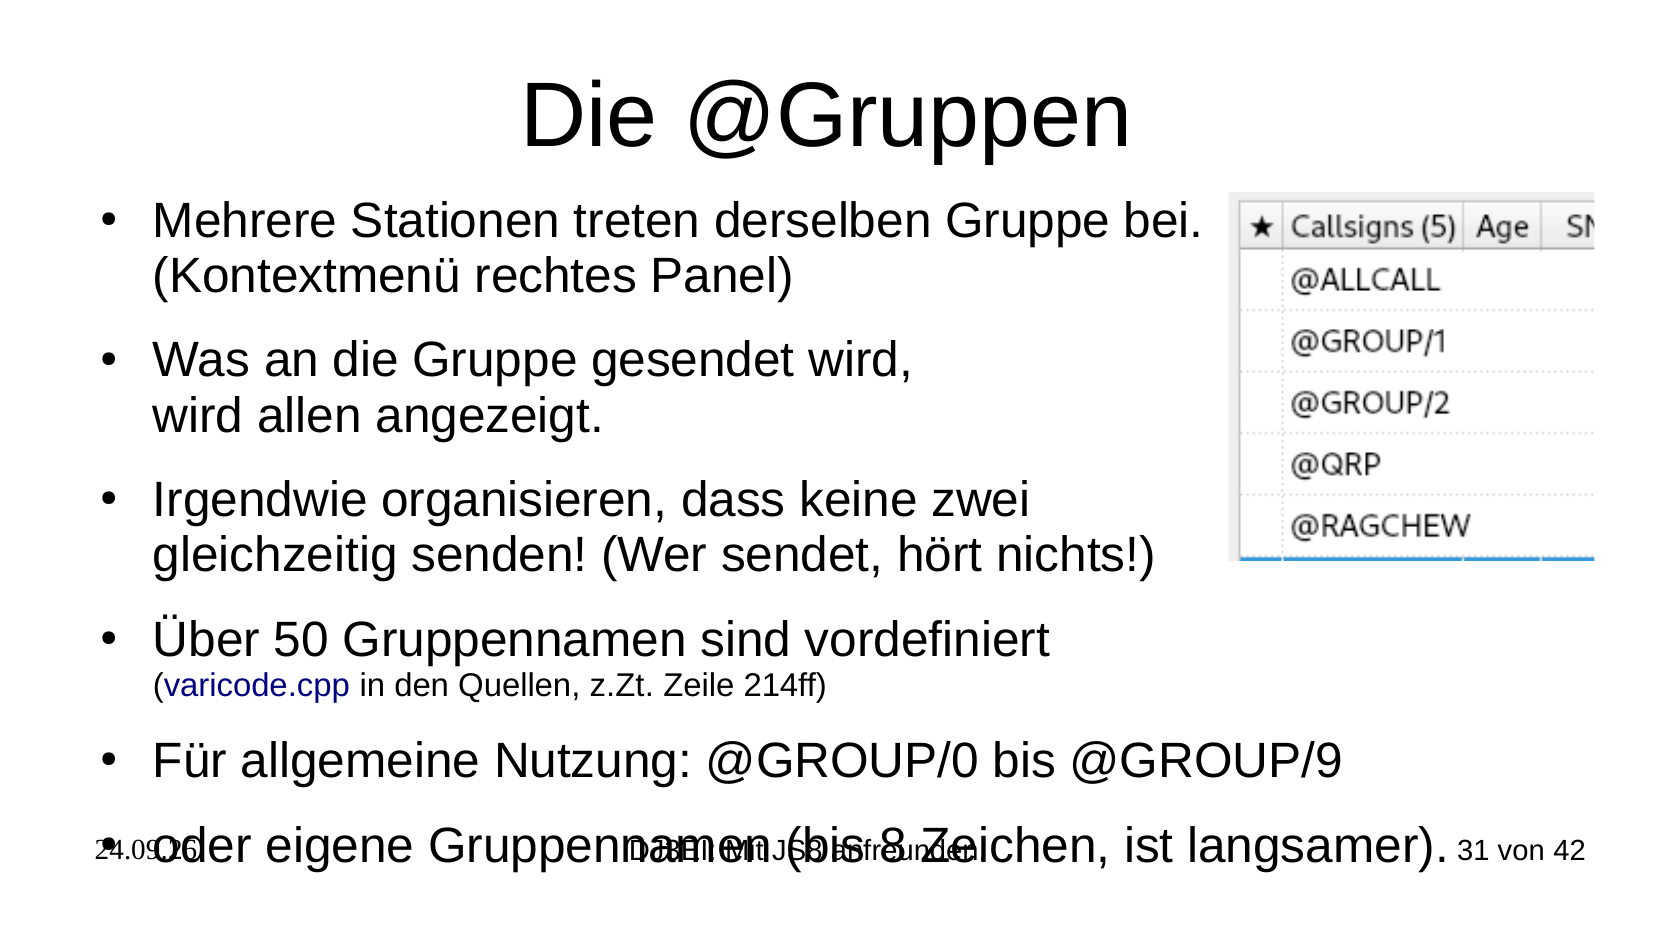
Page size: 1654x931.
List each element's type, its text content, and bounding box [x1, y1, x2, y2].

title Die @Gruppen [82, 37, 1571, 192]
list Mehrere Stationen treten derselben Gruppe bei. (Kontextmenü rechtes Panel) Was an die Gruppe gesendet wird, wird allen angezeigt. Irgendwie organisieren, dass keine zwei gleichzeitig senden! (Wer sendet, hört nichts!) Über 50 Gruppennamen sind vordefiniert (varicode.cpp in den Quellen, z.Zt. Zeile 214ff) Für allgemeine Nutzung: @GROUP/0 bis @GROUP/9 oder eigene Gruppennamen (bis 8 Zeichen, ist langsamer). [82, 192, 1548, 874]
picture [1228, 192, 1595, 561]
